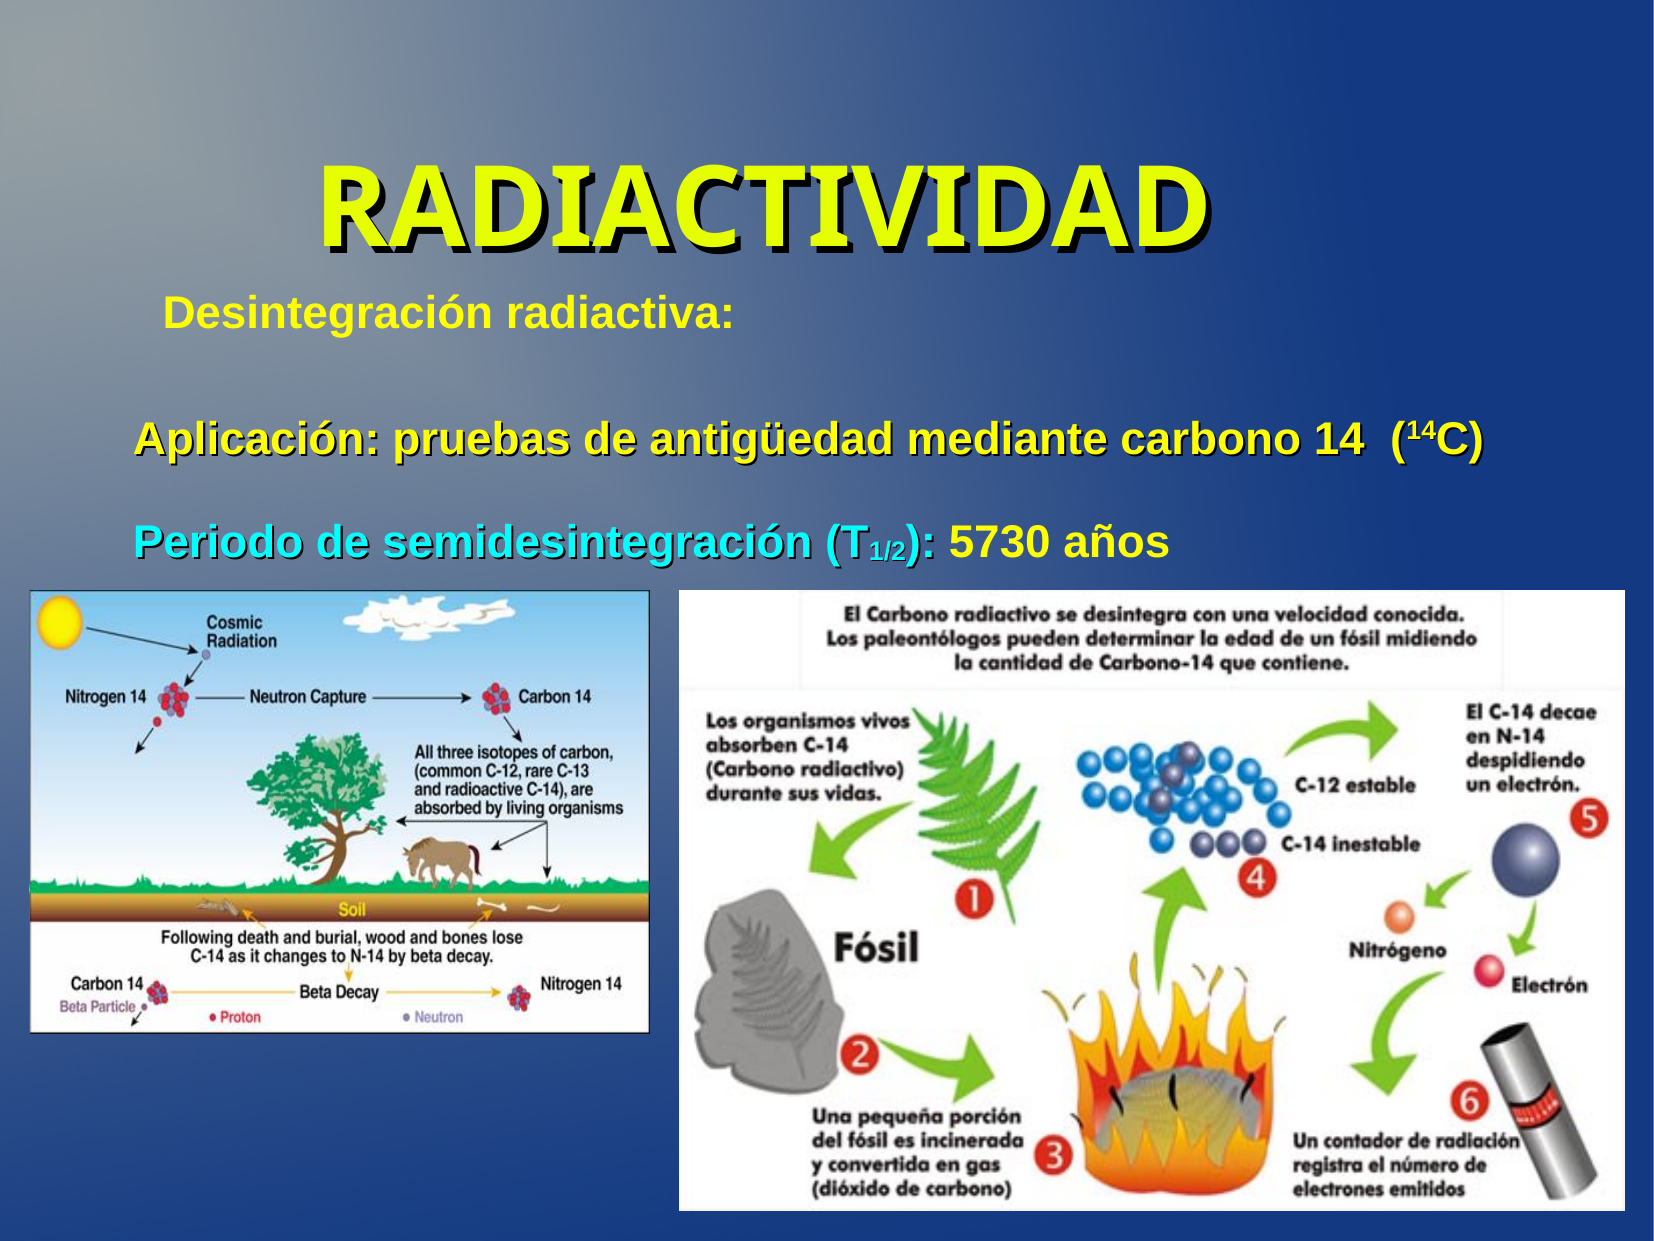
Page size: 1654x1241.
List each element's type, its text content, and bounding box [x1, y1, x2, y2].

title RADIACTIVIDAD [88, 108, 1439, 296]
text_box Aplicación: pruebas de antigüedad mediante carbono 14 (14C) Periodo de semidesintegración (T1/2): 5730 años [118, 354, 1536, 802]
picture [0, 0, 1654, 1241]
text_box Desintegración radiactiva: [147, 279, 1565, 355]
